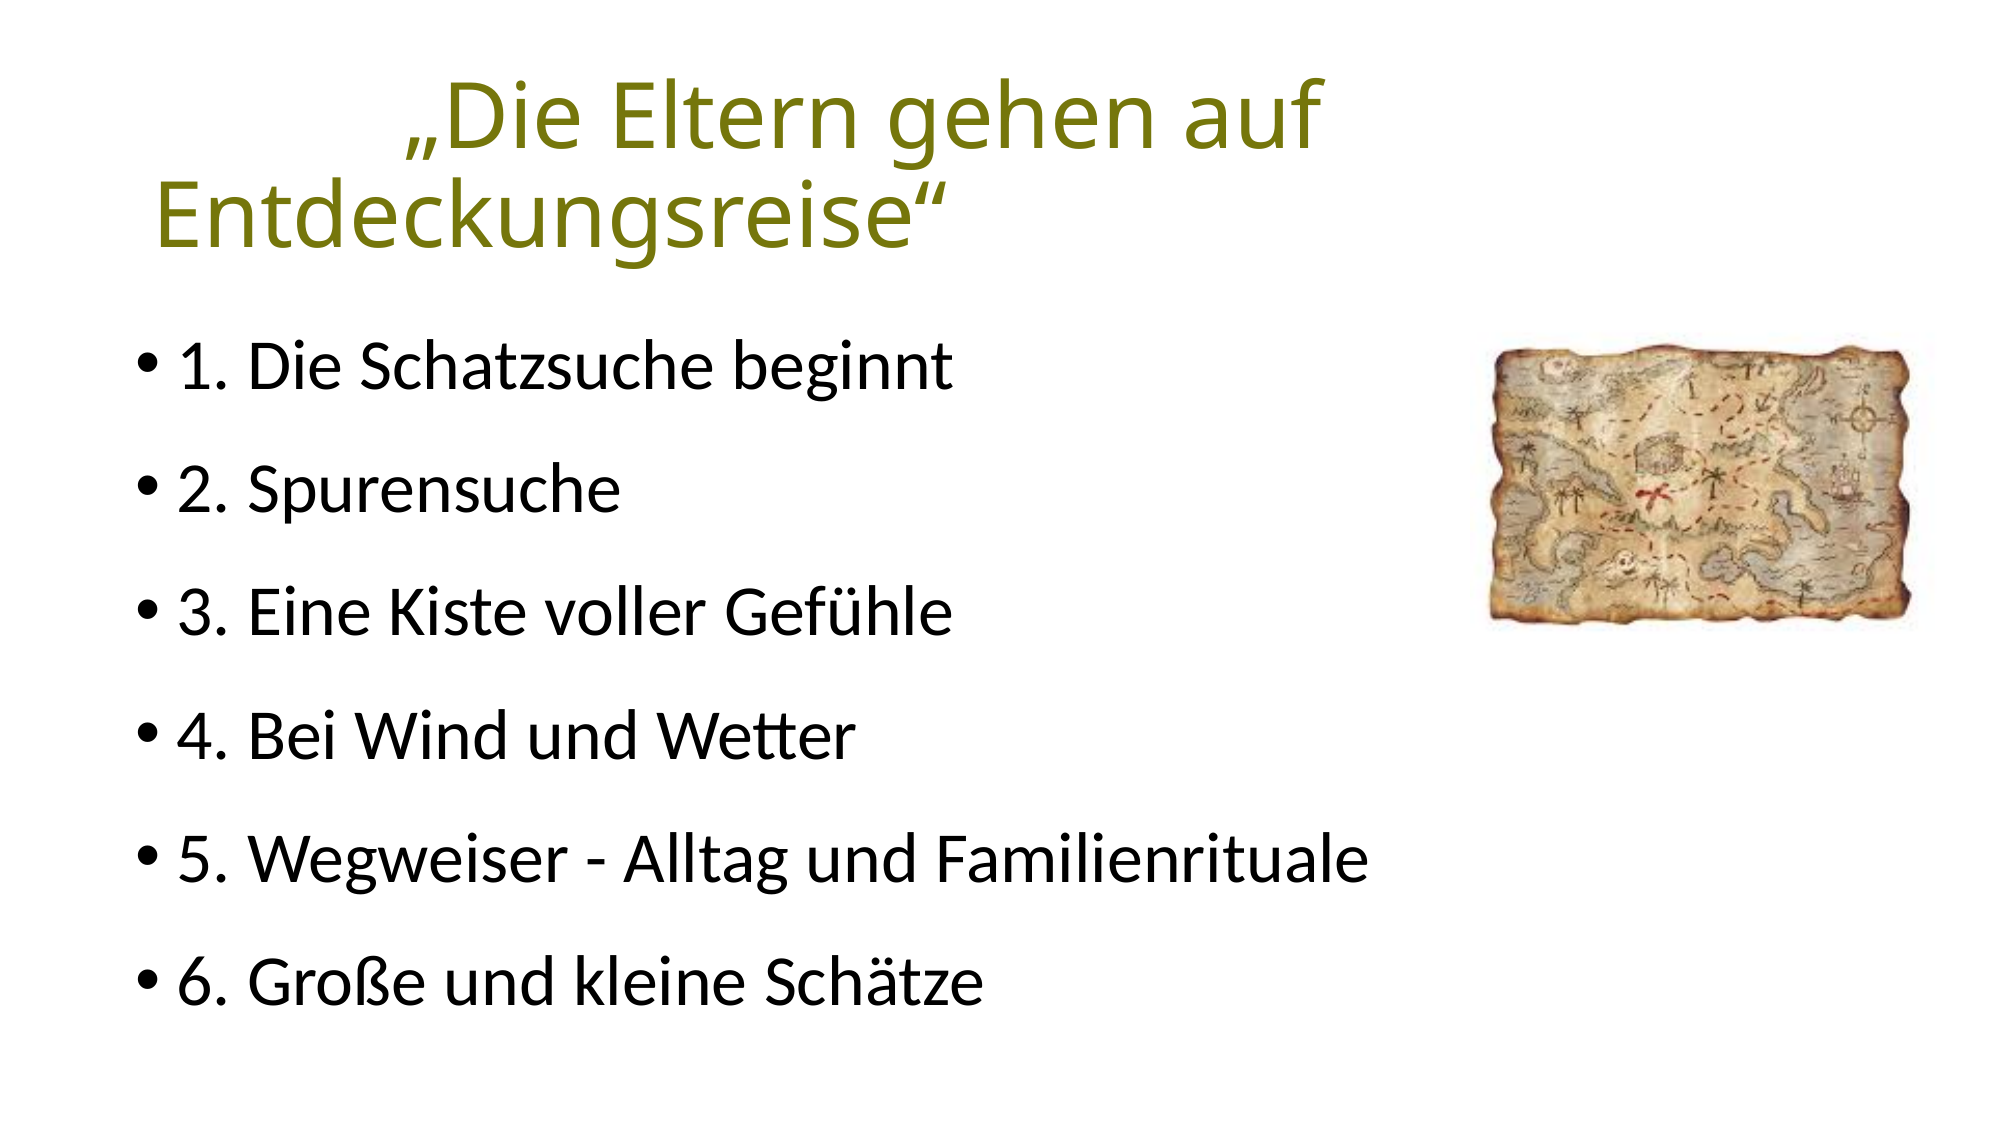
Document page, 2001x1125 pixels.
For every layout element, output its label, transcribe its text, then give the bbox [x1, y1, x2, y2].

list 1. Die Schatzsuche beginnt 2. Spurensuche 3. Eine Kiste voller Gefühle 4. Bei Wind und Wetter 5. Wegweiser - Alltag und Familienrituale 6. Große und kleine Schätze [120, 319, 1880, 1088]
title „Die Eltern gehen auf Entdeckungsreise“ [137, 59, 1863, 278]
picture [1470, 267, 1937, 733]
